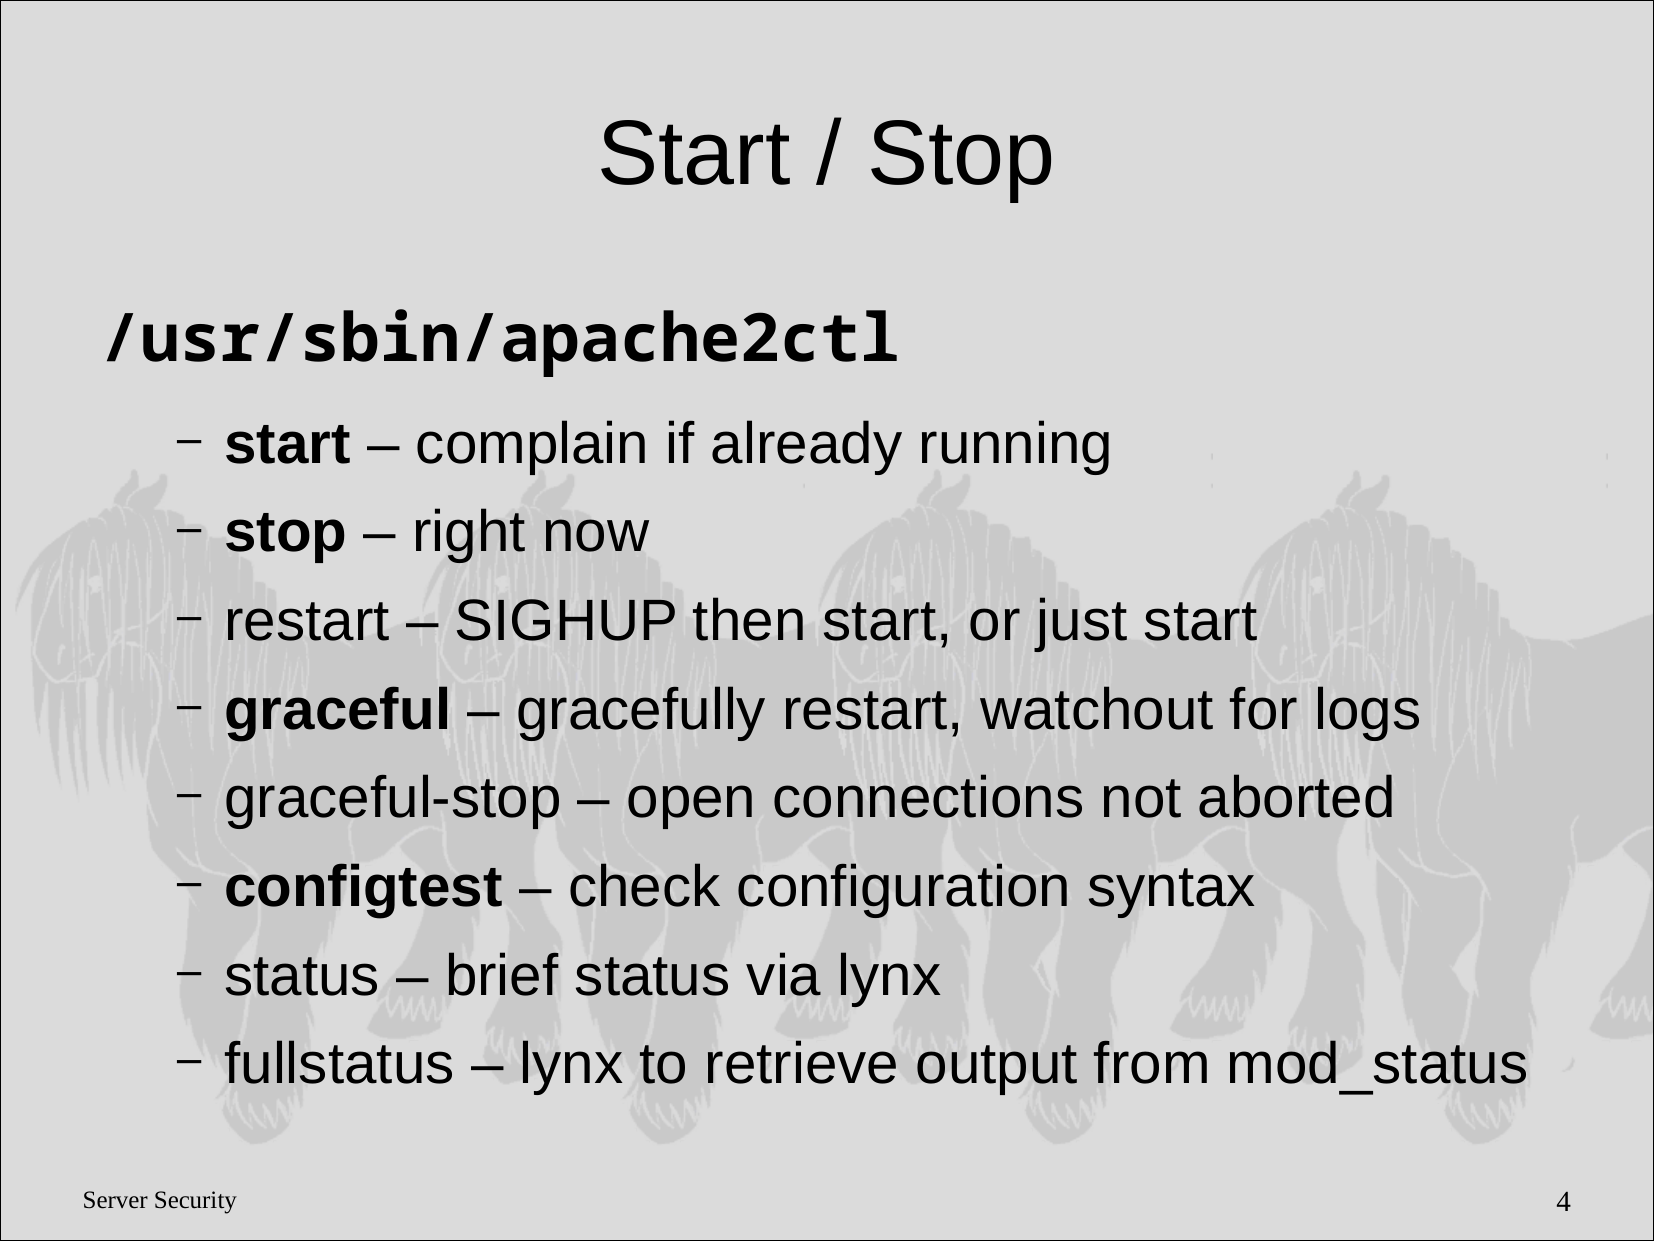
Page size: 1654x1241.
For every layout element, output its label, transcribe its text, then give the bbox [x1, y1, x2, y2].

title Start / Stop [82, 49, 1571, 257]
list /usr/sbin/apache2ctl start – complain if already running stop – right now restart – SIGHUP then start, or just start graceful – gracefully restart, watchout for logs graceful-stop – open connections not aborted configtest – check configuration syntax status – brief status via lynx fullstatus – lynx to retrieve output from mod_status [82, 290, 1571, 1161]
